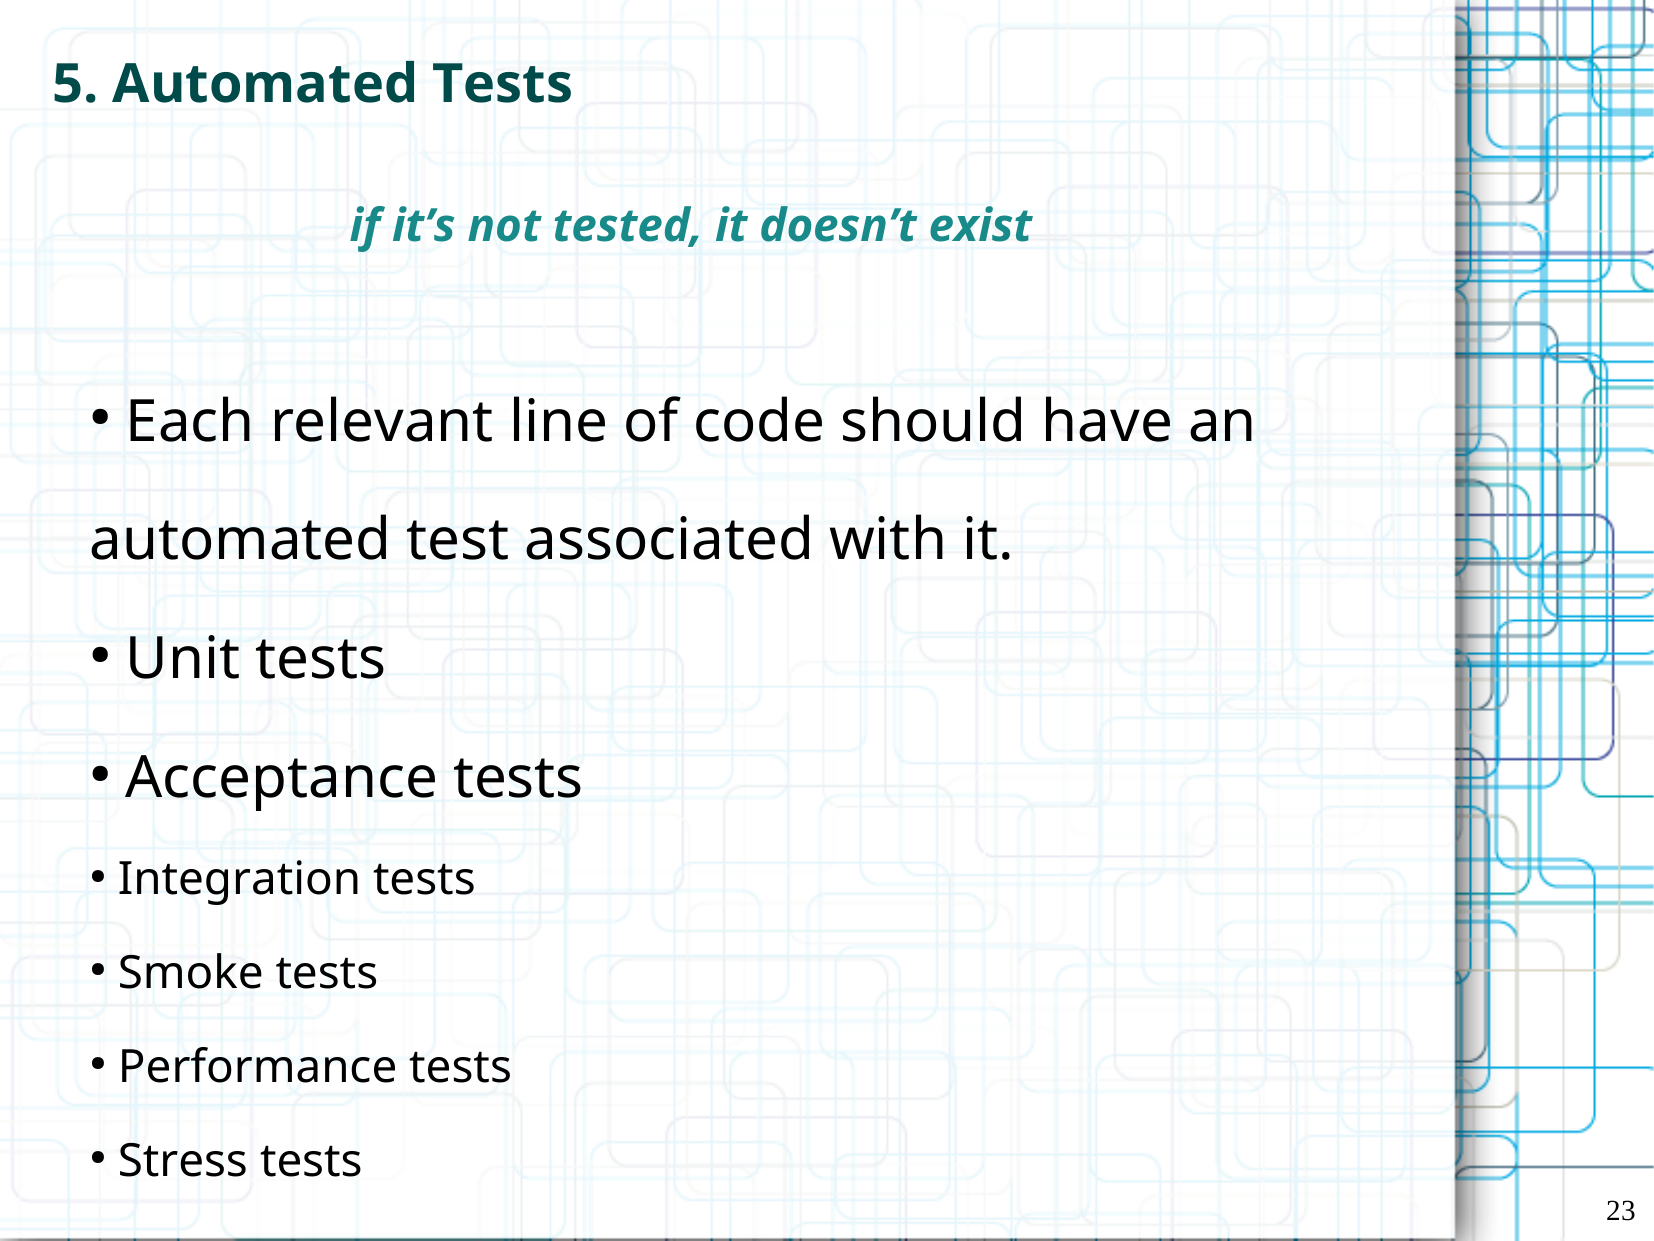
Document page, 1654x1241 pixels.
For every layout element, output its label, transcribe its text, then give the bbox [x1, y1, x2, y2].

text_box if it’s not tested, it doesn’t exist [295, 185, 1088, 252]
picture [0, 0, 1654, 1241]
text_box Each relevant line of code should have an automated test associated with it. Unit tests Acceptance tests Integration tests Smoke tests Performance tests Stress tests [75, 331, 1313, 1014]
text_box 5. Automated Tests [37, 37, 975, 174]
